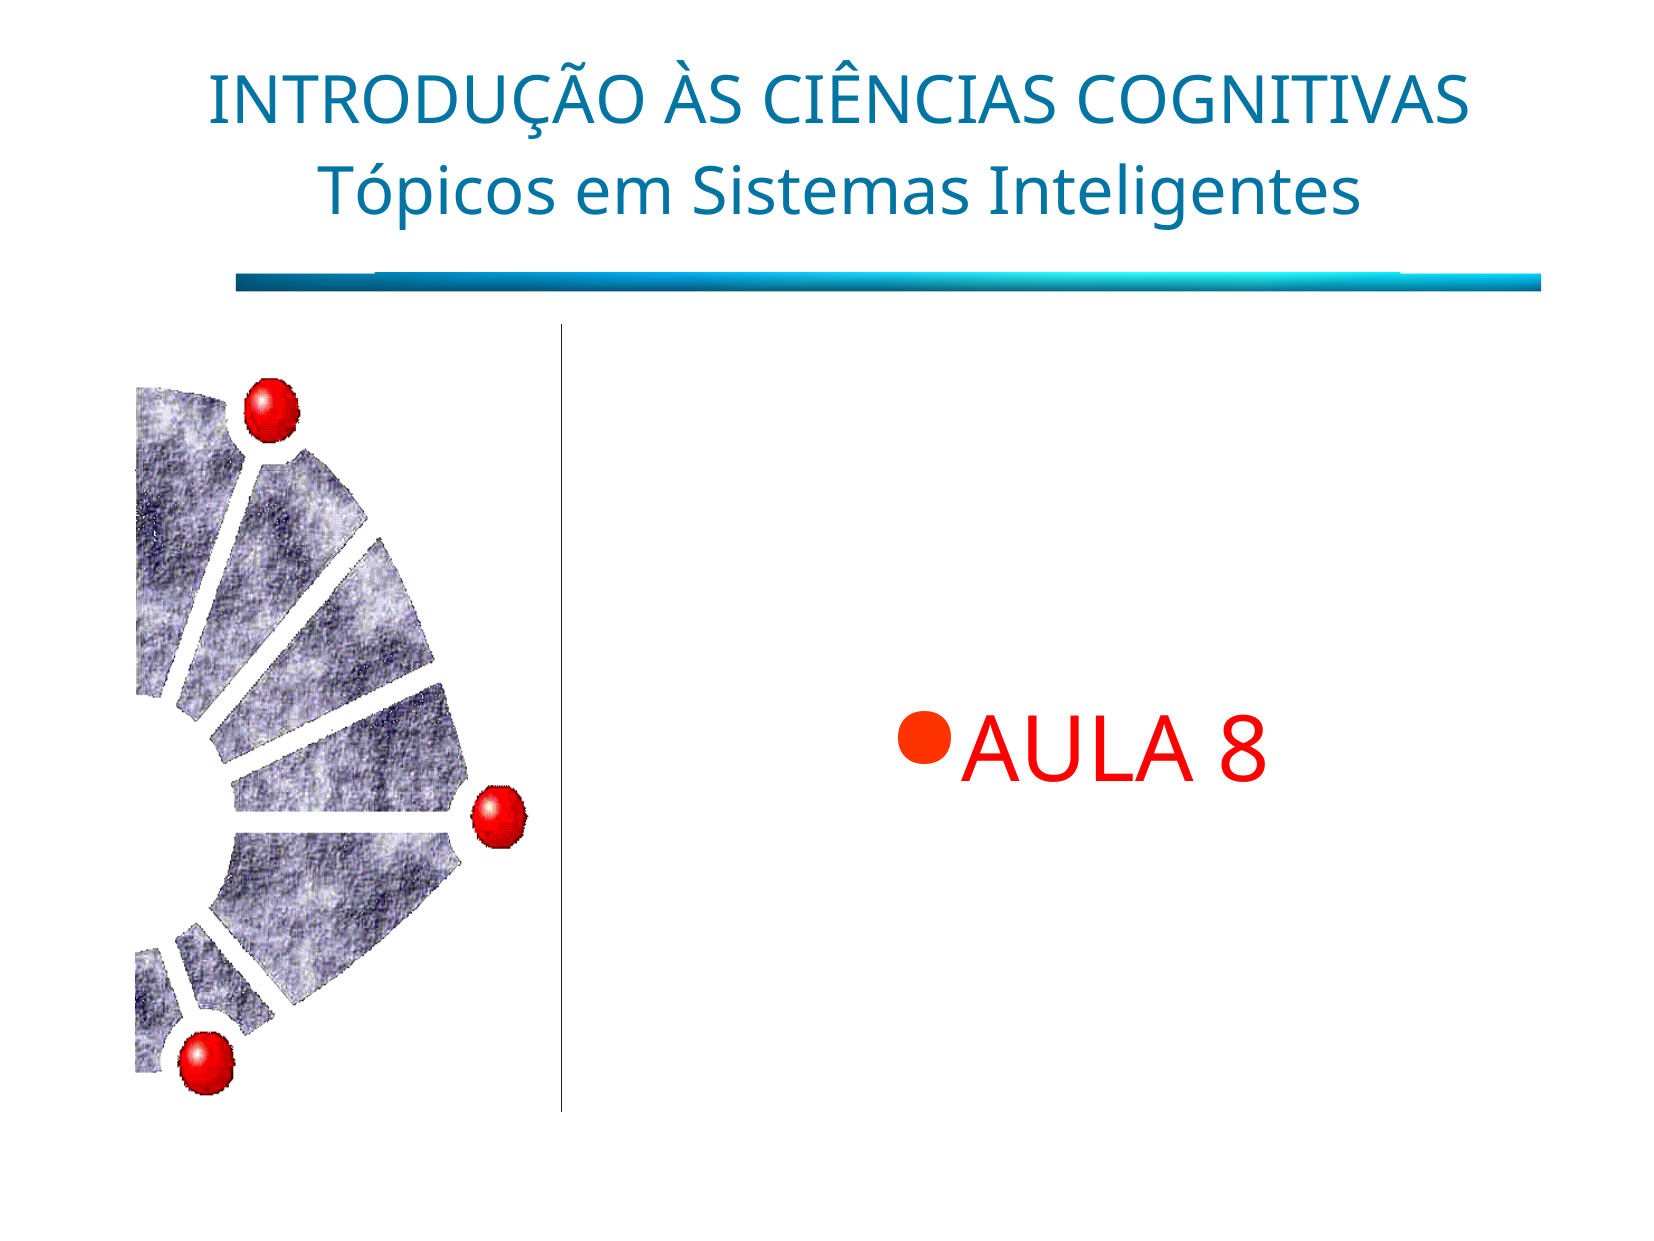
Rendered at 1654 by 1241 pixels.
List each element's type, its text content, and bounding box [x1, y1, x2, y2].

subtitle AULA 8 [553, 309, 1534, 1182]
picture [125, 272, 1654, 295]
title INTRODUÇÃO ÀS CIÊNCIAS COGNITIVAS Tópicos em Sistemas Inteligentes [61, 35, 1620, 250]
chart [135, 324, 562, 1112]
